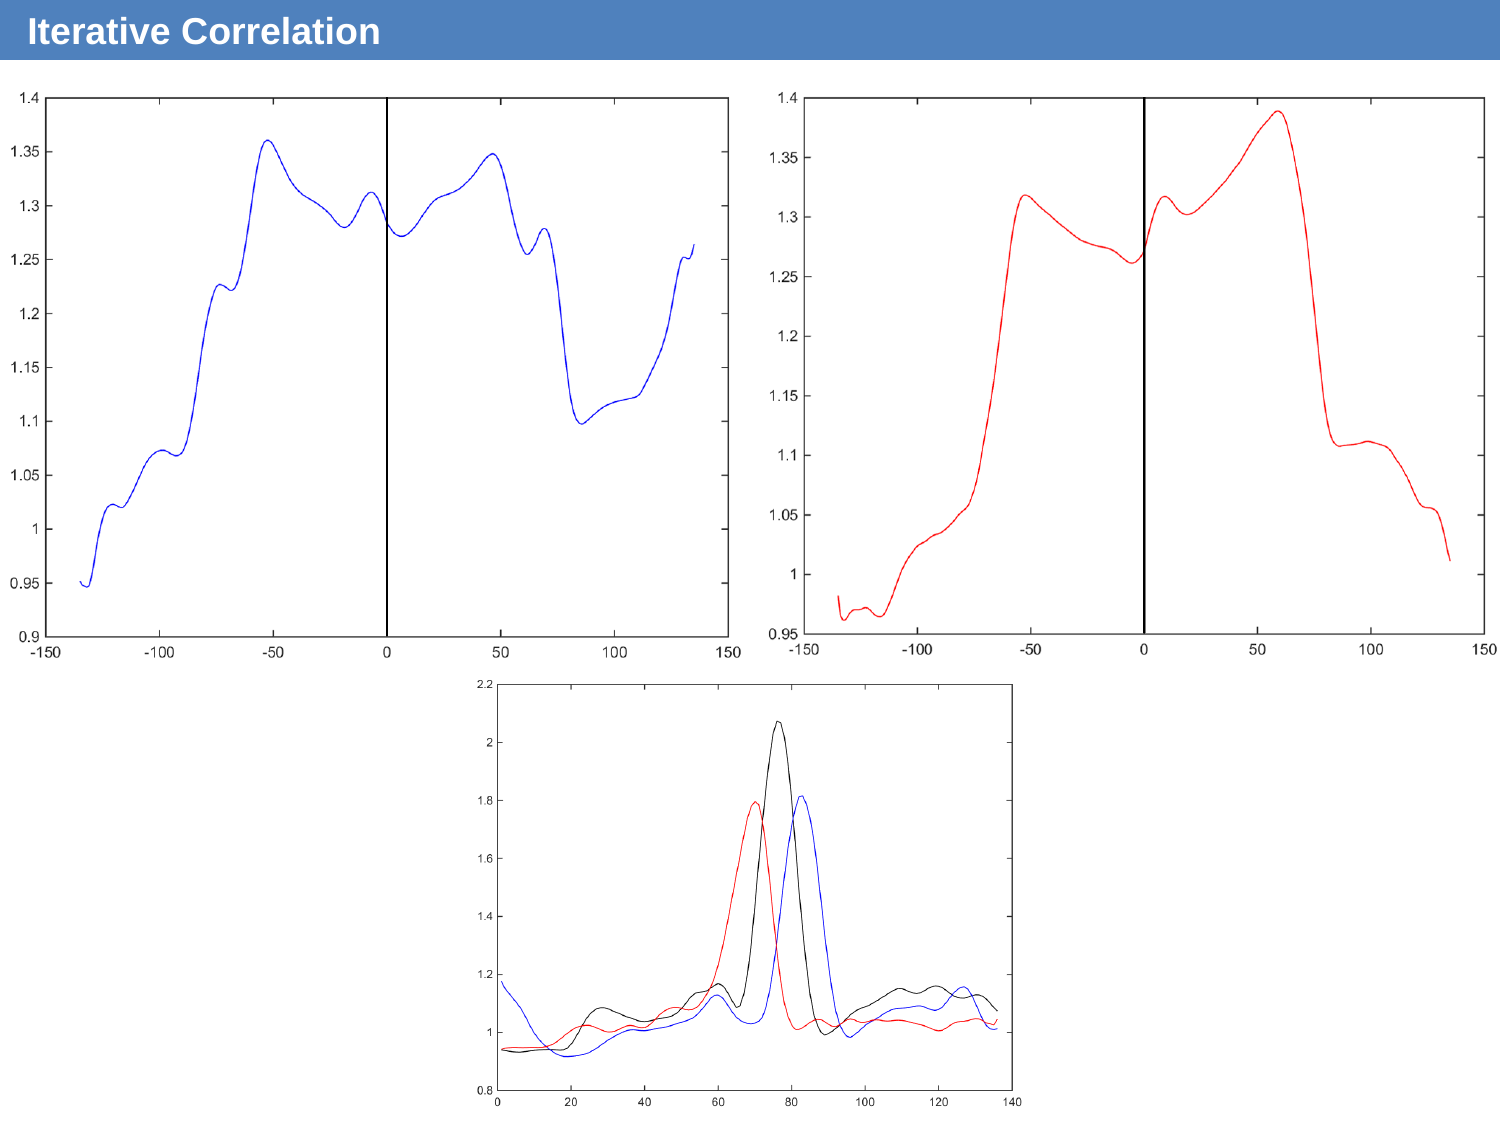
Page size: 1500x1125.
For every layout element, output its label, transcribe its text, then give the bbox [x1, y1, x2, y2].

text_box Iterative Correlation [12, 0, 1038, 60]
picture [474, 675, 1025, 1107]
picture [765, 88, 1500, 663]
picture [8, 88, 744, 663]
